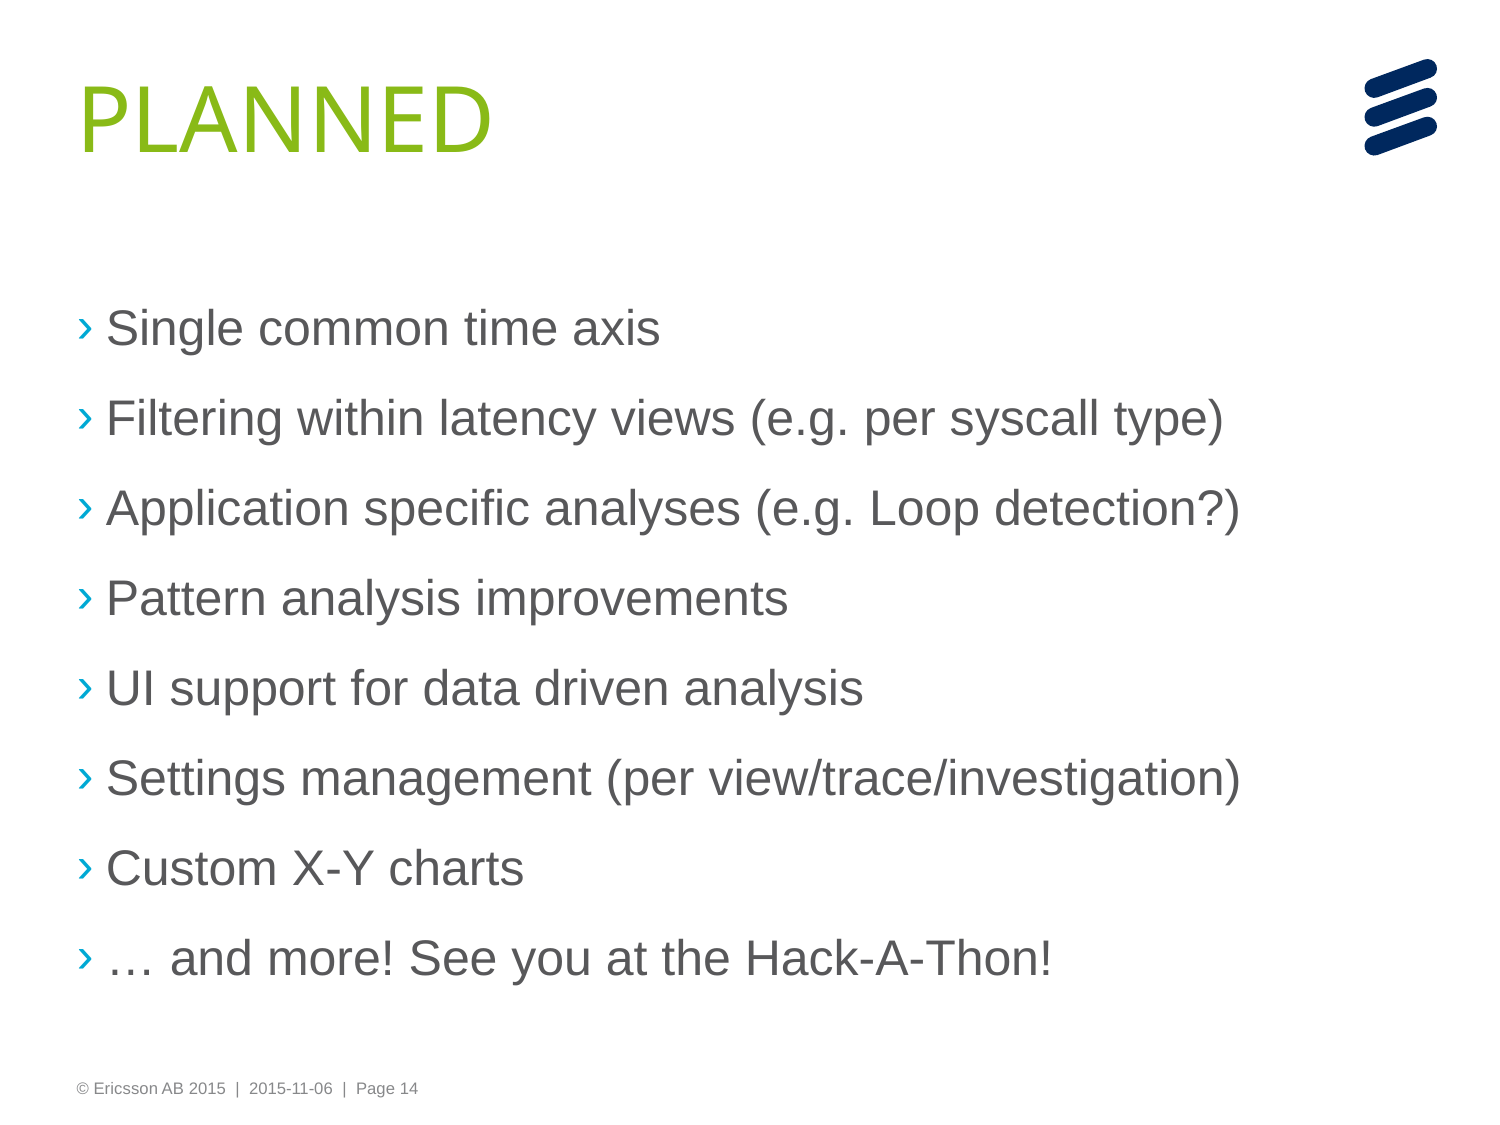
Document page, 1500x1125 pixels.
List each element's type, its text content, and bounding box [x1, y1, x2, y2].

title PLANNED [64, 39, 1294, 218]
list Single common time axis Filtering within latency views (e.g. per syscall type) Application specific analyses (e.g. Loop detection?) Pattern analysis improvements UI support for data driven analysis Settings management (per view/trace/investigation) Custom X-Y charts … and more! See you at the Hack-A-Thon! [65, 295, 1436, 928]
